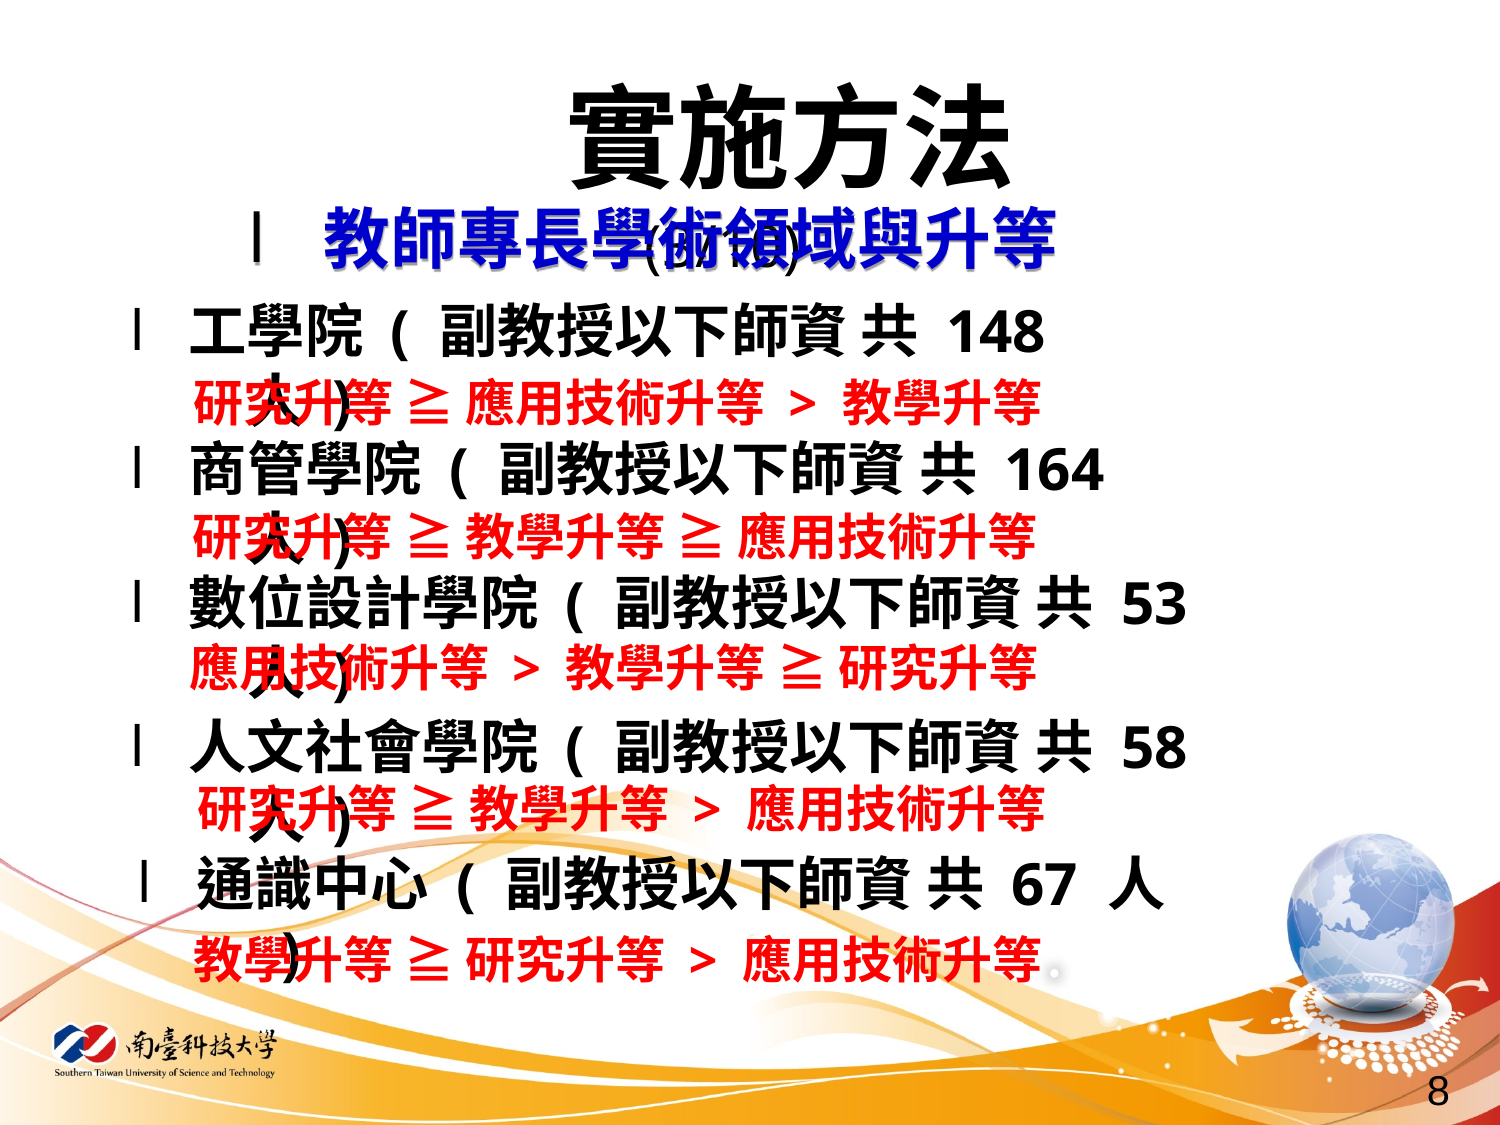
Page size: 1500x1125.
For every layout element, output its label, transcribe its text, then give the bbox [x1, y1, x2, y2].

text_box 研究升等 ≧ 教學升等 > 應用技術升等 [182, 770, 1165, 839]
text_box 研究升等 ≧ 教學升等 ≧ 應用技術升等 [177, 497, 1135, 558]
text_box 商管學院 ( 副教授以下師資 共 164 人 ) [115, 424, 1205, 511]
text_box 通識中心 ( 副教授以下師資 共 67 人 ) [122, 839, 1207, 925]
text_box 教學升等 ≧ 研究升等 > 應用技術升等 [178, 920, 1161, 997]
text_box 人文社會學院 ( 副教授以下師資 共 58 人 ) [115, 702, 1282, 789]
text_box 8 [1411, 1055, 1500, 1122]
title 實施方法 (3/10) [0, 22, 1459, 180]
text_box 教師專長學術領域與升等 [0, 184, 1204, 291]
text_box 研究升等 ≧ 應用技術升等 > 教學升等 [178, 364, 1151, 424]
text_box 工學院 ( 副教授以下師資 共 148 人 ) [115, 286, 1128, 373]
text_box 數位設計學院 ( 副教授以下師資 共 53 人 ) [115, 558, 1282, 645]
text_box 應用技術升等 > 教學升等 ≧ 研究升等 [174, 629, 1159, 702]
